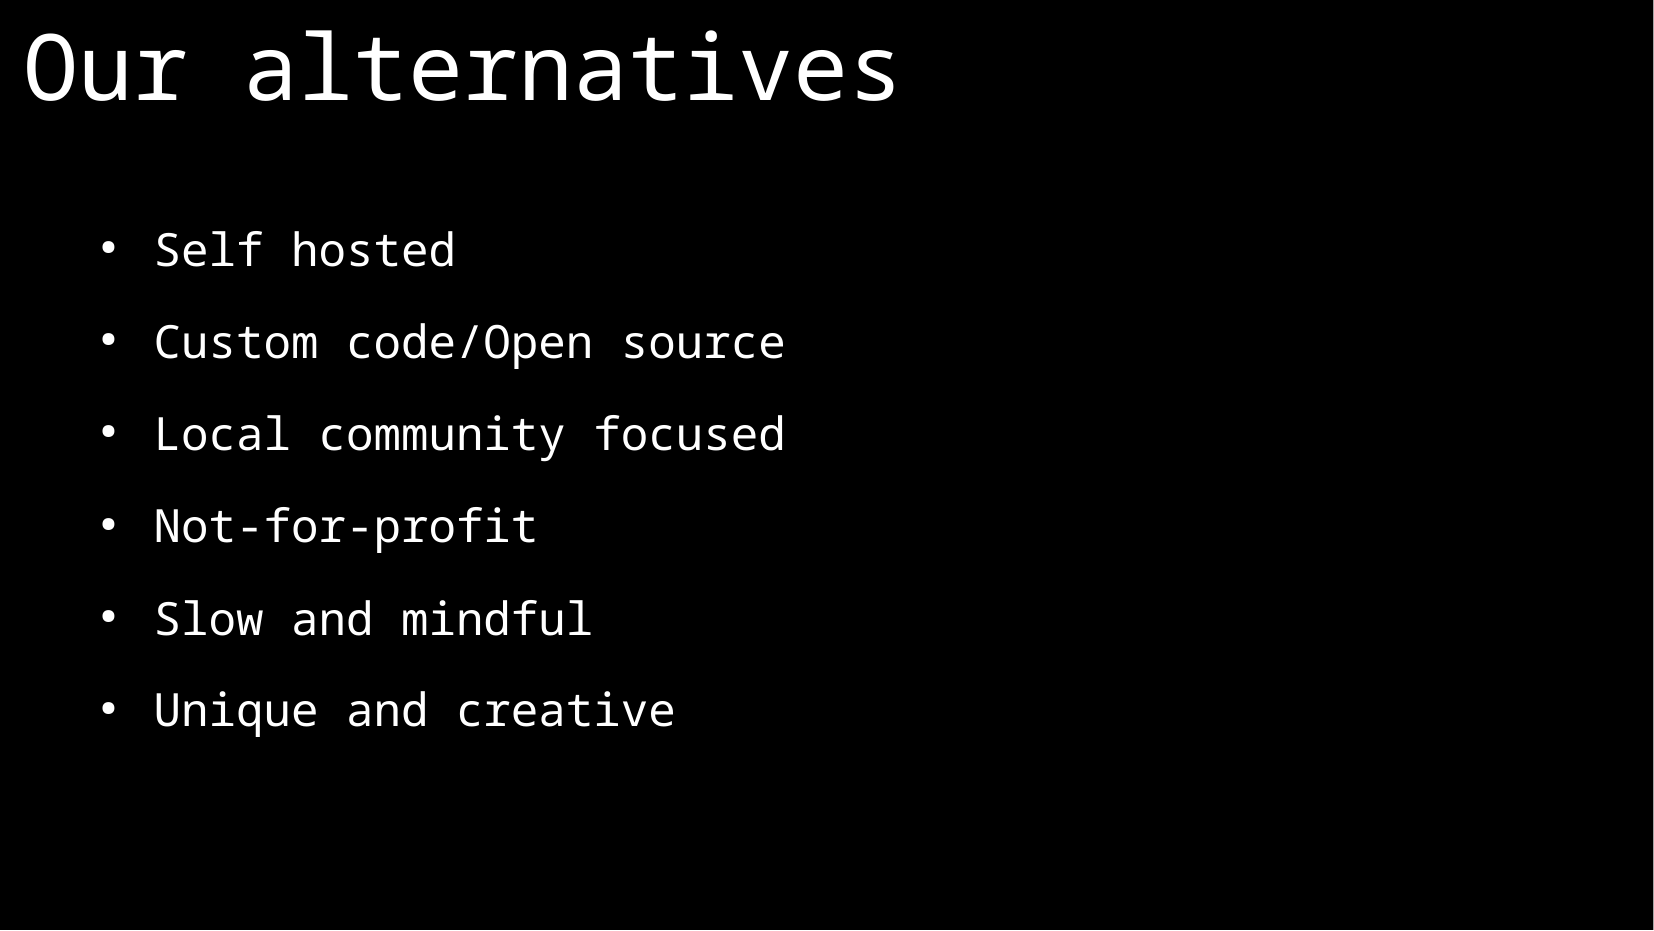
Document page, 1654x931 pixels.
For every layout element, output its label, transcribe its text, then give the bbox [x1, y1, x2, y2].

title Our alternatives [23, 11, 1589, 119]
list Self hosted Custom code/Open source Local community focused Not-for-profit Slow and mindful Unique and creative [82, 217, 1571, 758]
